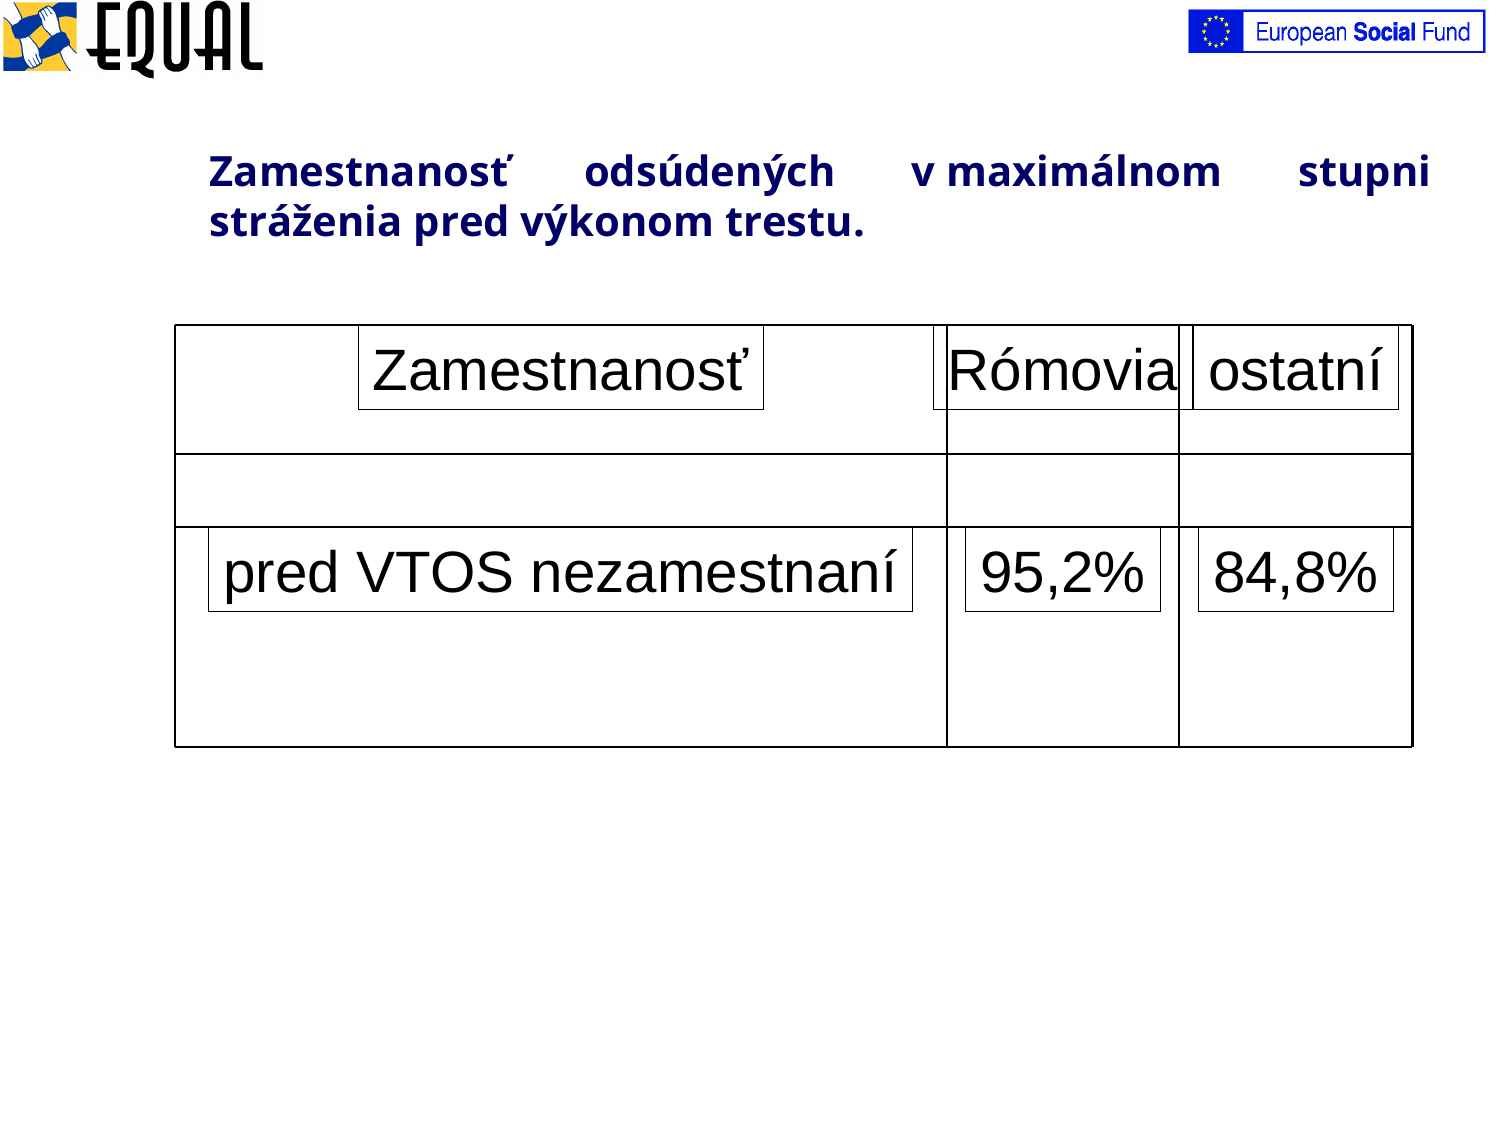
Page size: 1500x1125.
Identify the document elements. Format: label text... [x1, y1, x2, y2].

text_box Zamestnanosť [358, 326, 764, 410]
text_box Rómovia [948, 326, 1178, 410]
text_box ostatní [1193, 326, 1399, 410]
picture [1187, 7, 1487, 55]
text_box Zamestnanosť odsúdených v maximálnom stupni stráženia pred výkonom trestu. [194, 137, 1447, 253]
text_box 84,8% [1198, 528, 1394, 612]
text_box 95,2% [965, 528, 1161, 612]
text_box pred VTOS nezamestnaní [208, 528, 913, 612]
text_box Rómovia [1180, 326, 1193, 410]
picture [0, 0, 266, 79]
text_box Rómovia [933, 326, 946, 410]
